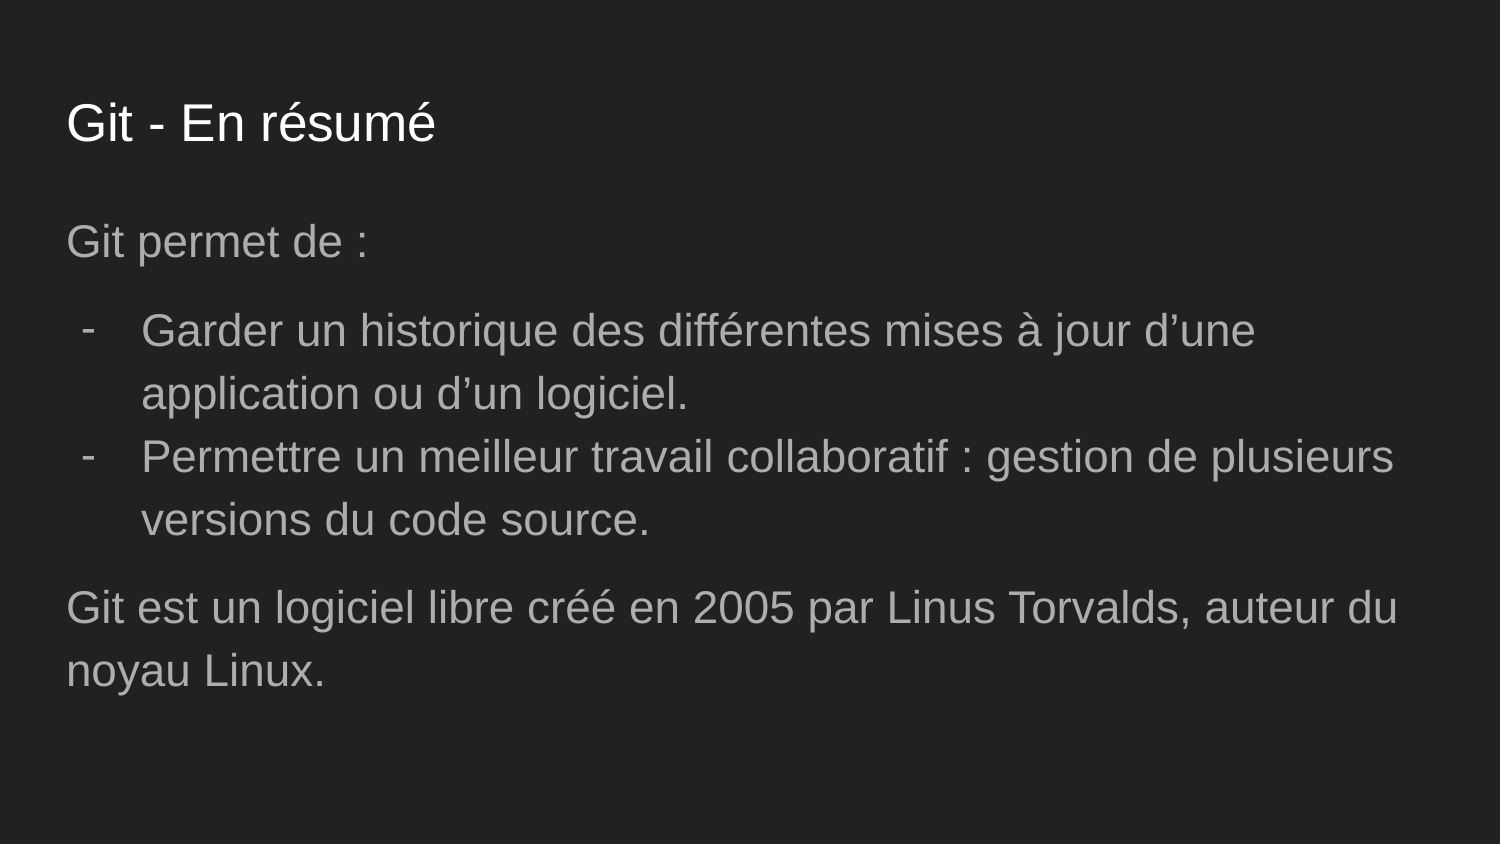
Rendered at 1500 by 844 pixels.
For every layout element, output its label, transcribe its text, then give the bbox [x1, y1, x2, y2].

list Git permet de : Garder un historique des différentes mises à jour d’une application ou d’un logiciel. Permettre un meilleur travail collaboratif : gestion de plusieurs versions du code source. Git est un logiciel libre créé en 2005 par Linus Torvalds, auteur du noyau Linux. [51, 189, 1449, 750]
title Git - En résumé [51, 72, 1449, 167]
